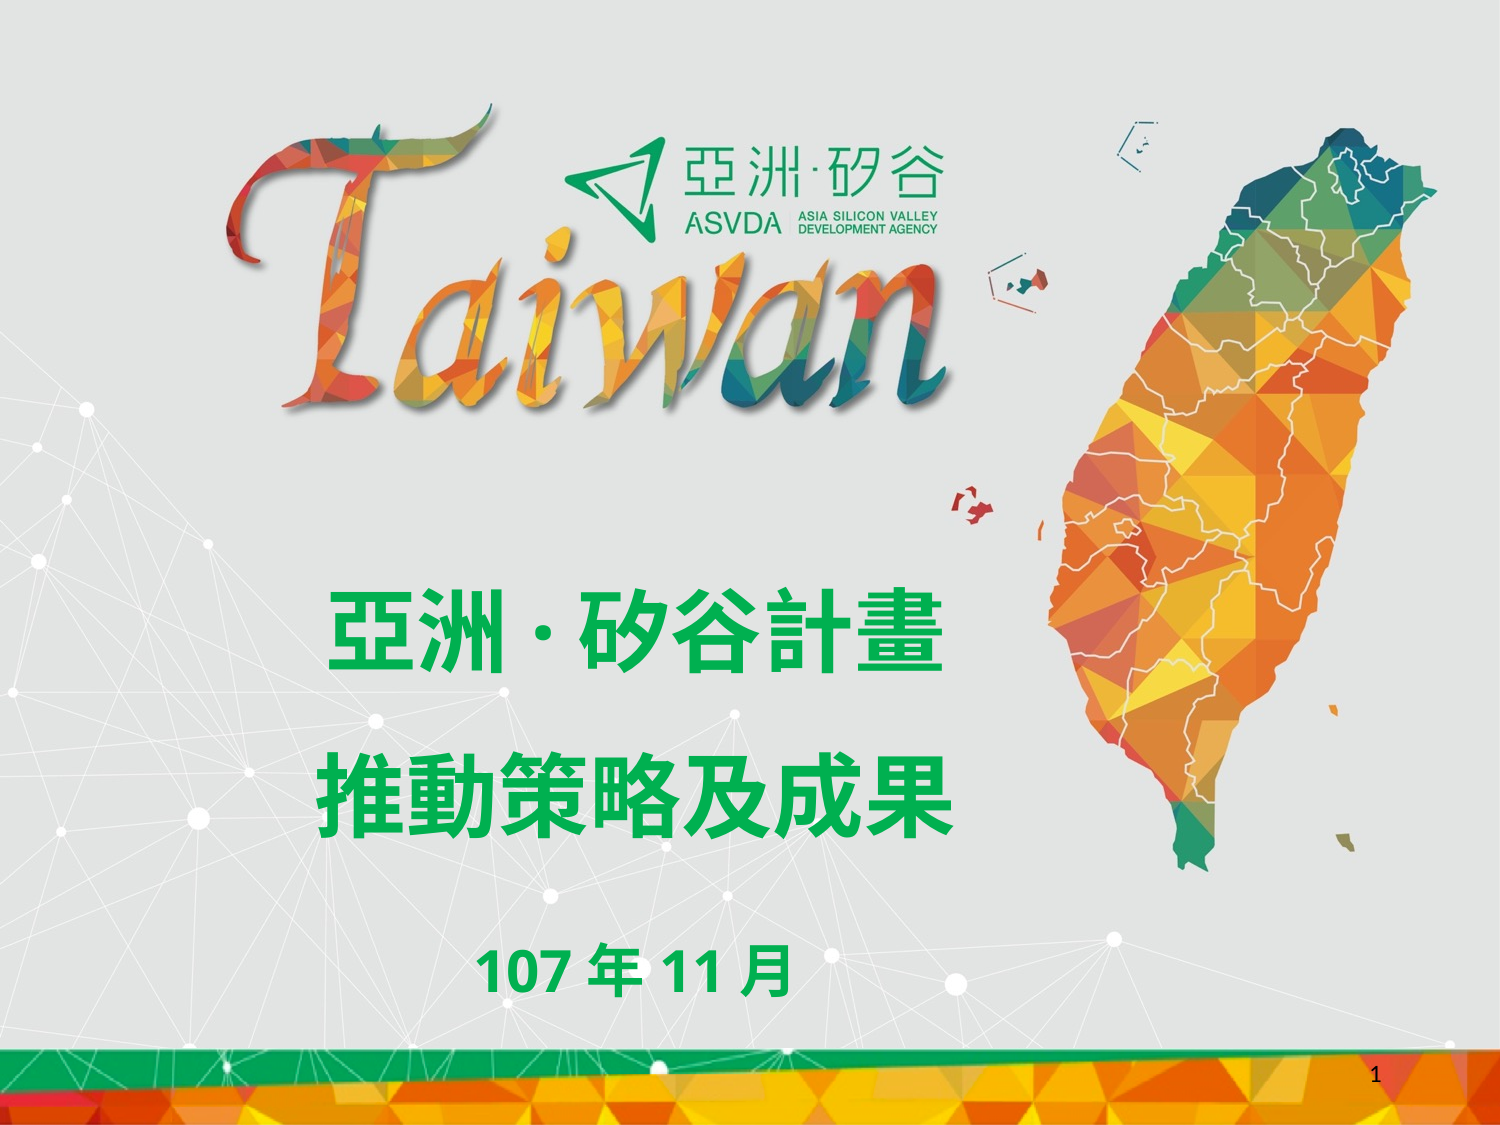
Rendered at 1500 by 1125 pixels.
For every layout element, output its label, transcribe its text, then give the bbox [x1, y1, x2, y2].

slide_number <編號> [1059, 1042, 1397, 1103]
picture [0, 0, 1500, 1125]
text_box 亞洲·矽谷計畫 推動策略及成果 107年11月 [50, 836, 1221, 1012]
